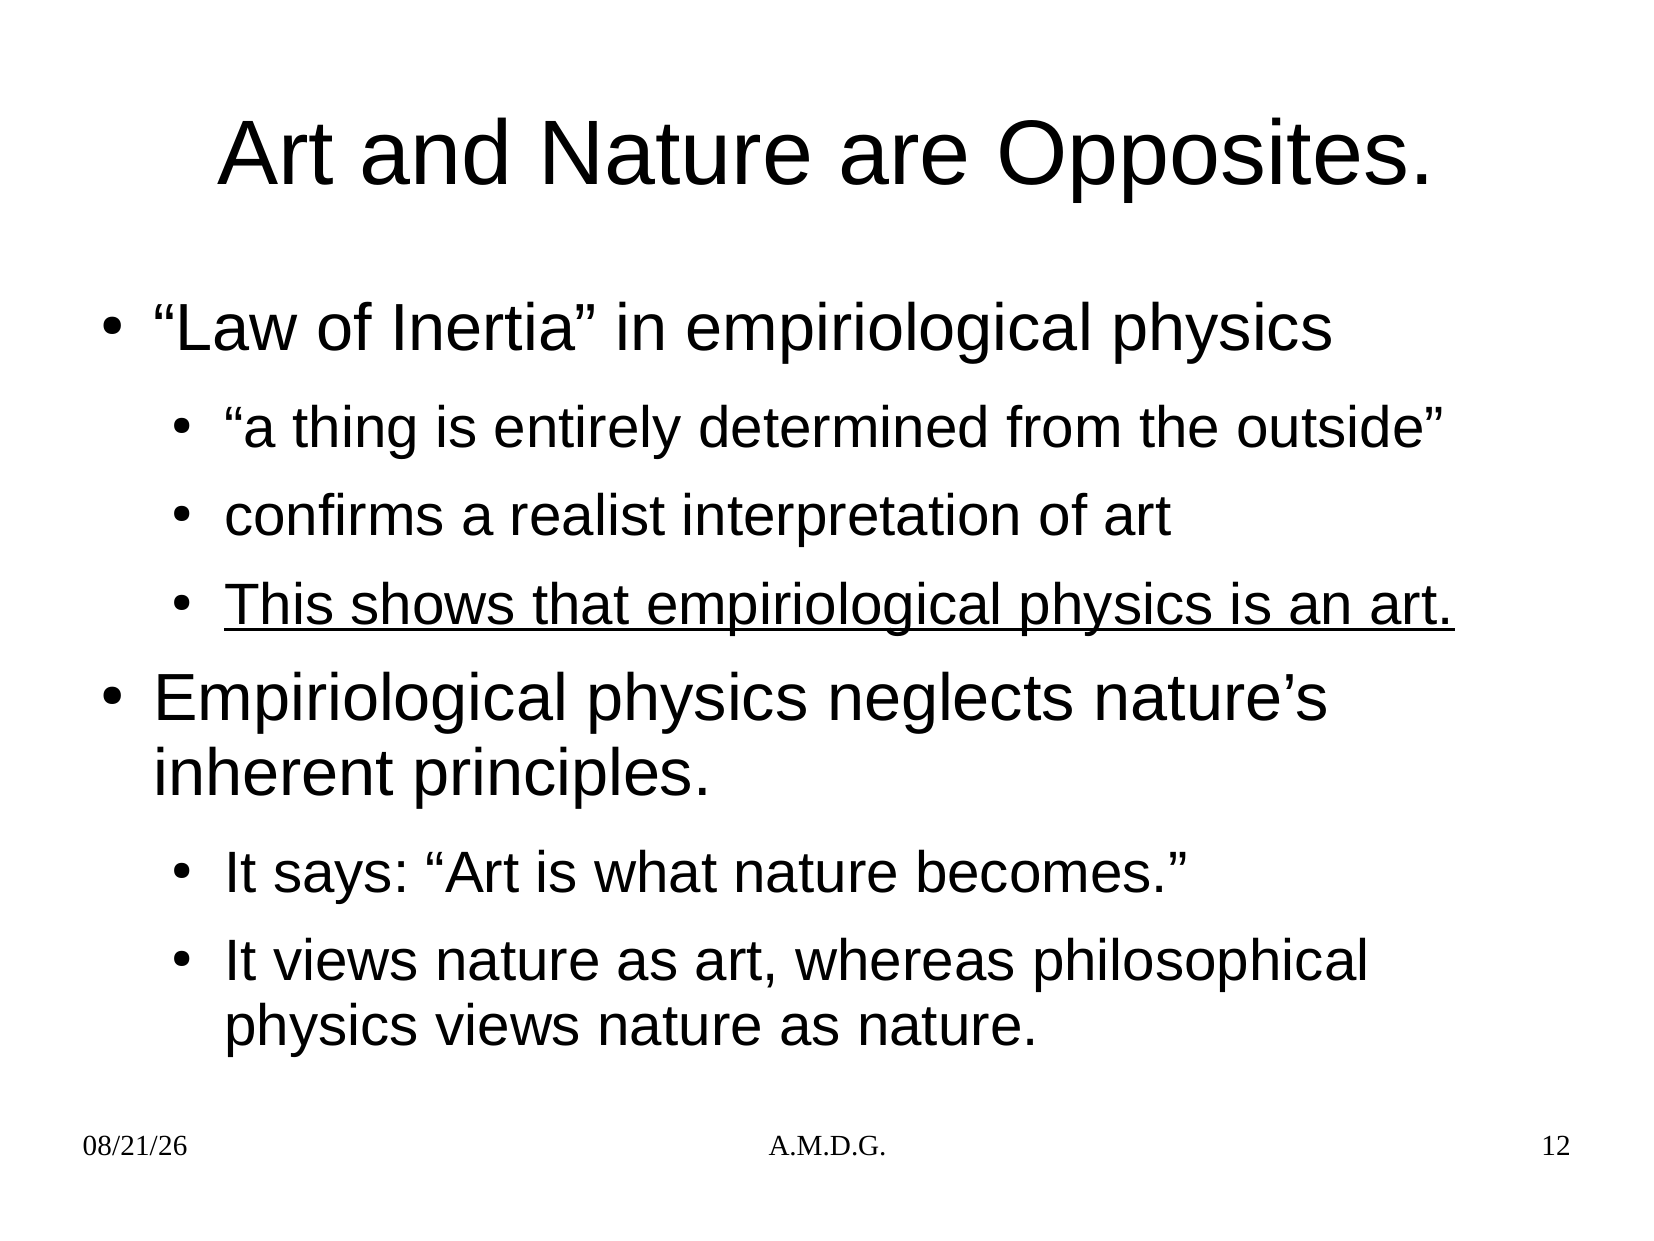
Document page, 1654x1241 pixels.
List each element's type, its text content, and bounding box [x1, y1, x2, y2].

list “Law of Inertia” in empiriological physics “a thing is entirely determined from the outside” confirms a realist interpretation of art This shows that empiriological physics is an art. Empiriological physics neglects nature’s inherent principles. It says: “Art is what nature becomes.” It views nature as art, whereas philosophical physics views nature as nature. [82, 290, 1571, 1109]
title Art and Nature are Opposites. [82, 49, 1571, 257]
